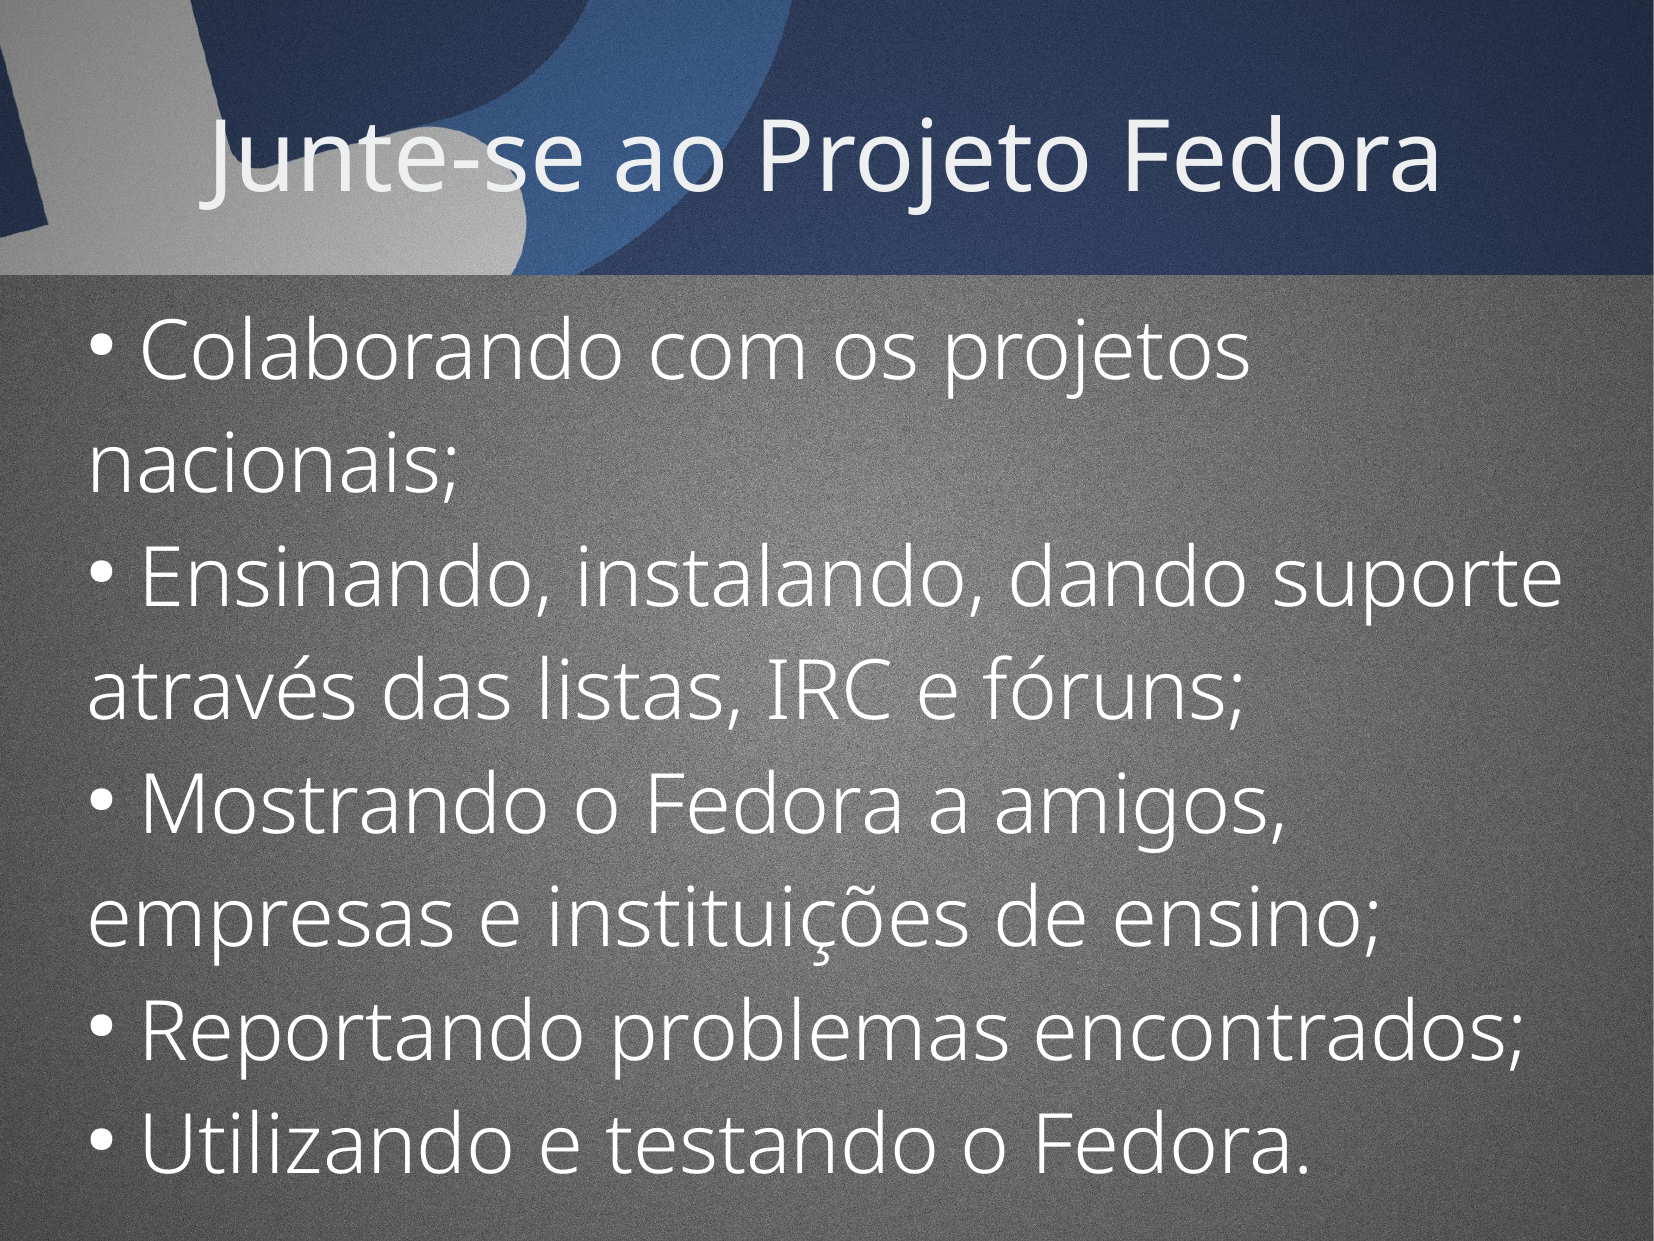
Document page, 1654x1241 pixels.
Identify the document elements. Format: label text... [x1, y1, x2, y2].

subtitle Colaborando com os projetos nacionais; Ensinando, instalando, dando suporte através das listas, IRC e fóruns; Mostrando o Fedora a amigos, empresas e instituições de ensino; Reportando problemas encontrados; Utilizando e testando o Fedora. [82, 321, 1571, 1167]
title Junte-se ao Projeto Fedora [82, 49, 1571, 257]
picture [0, 0, 1654, 1241]
